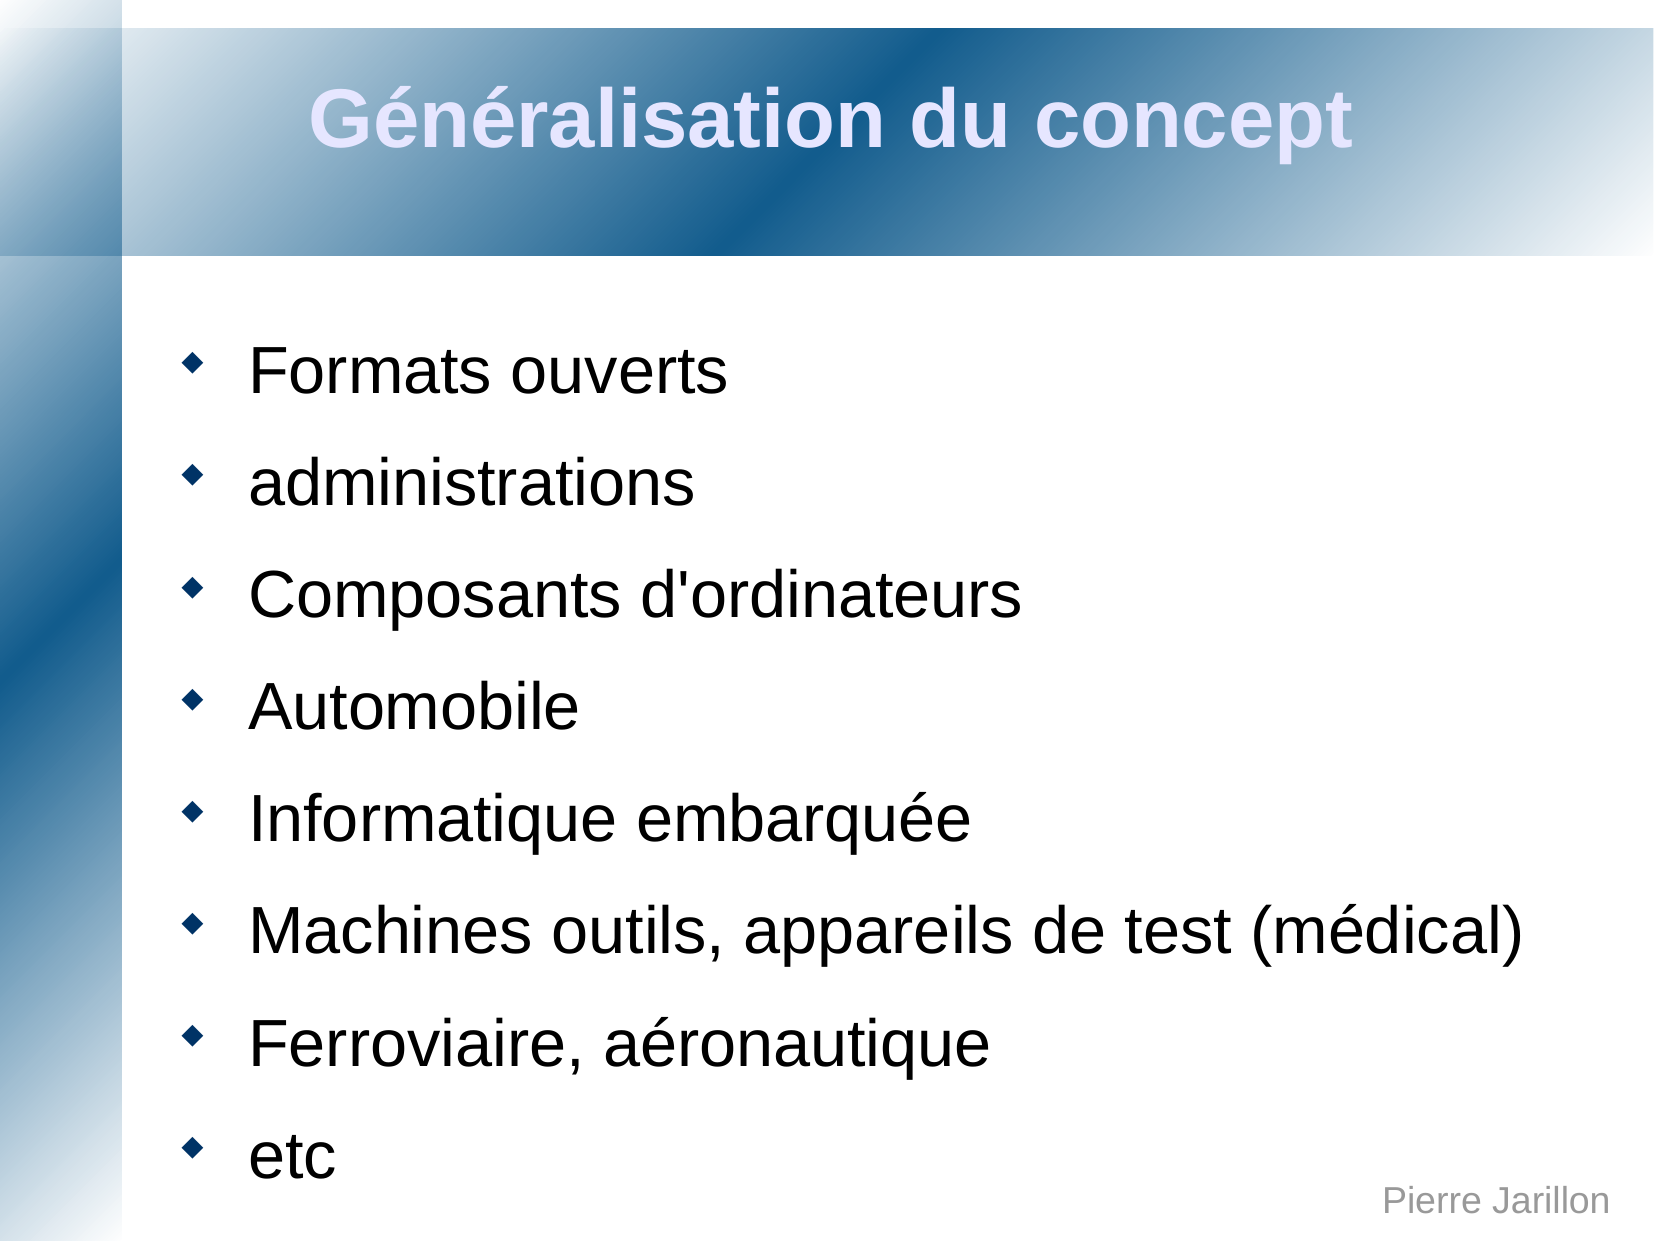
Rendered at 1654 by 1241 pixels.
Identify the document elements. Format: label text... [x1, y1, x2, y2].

list Formats ouverts administrations Composants d'ordinateurs Automobile Informatique embarquée Machines outils, appareils de test (médical) Ferroviaire, aéronautique etc [177, 295, 1653, 1156]
title Généralisation du concept [125, 71, 1538, 165]
